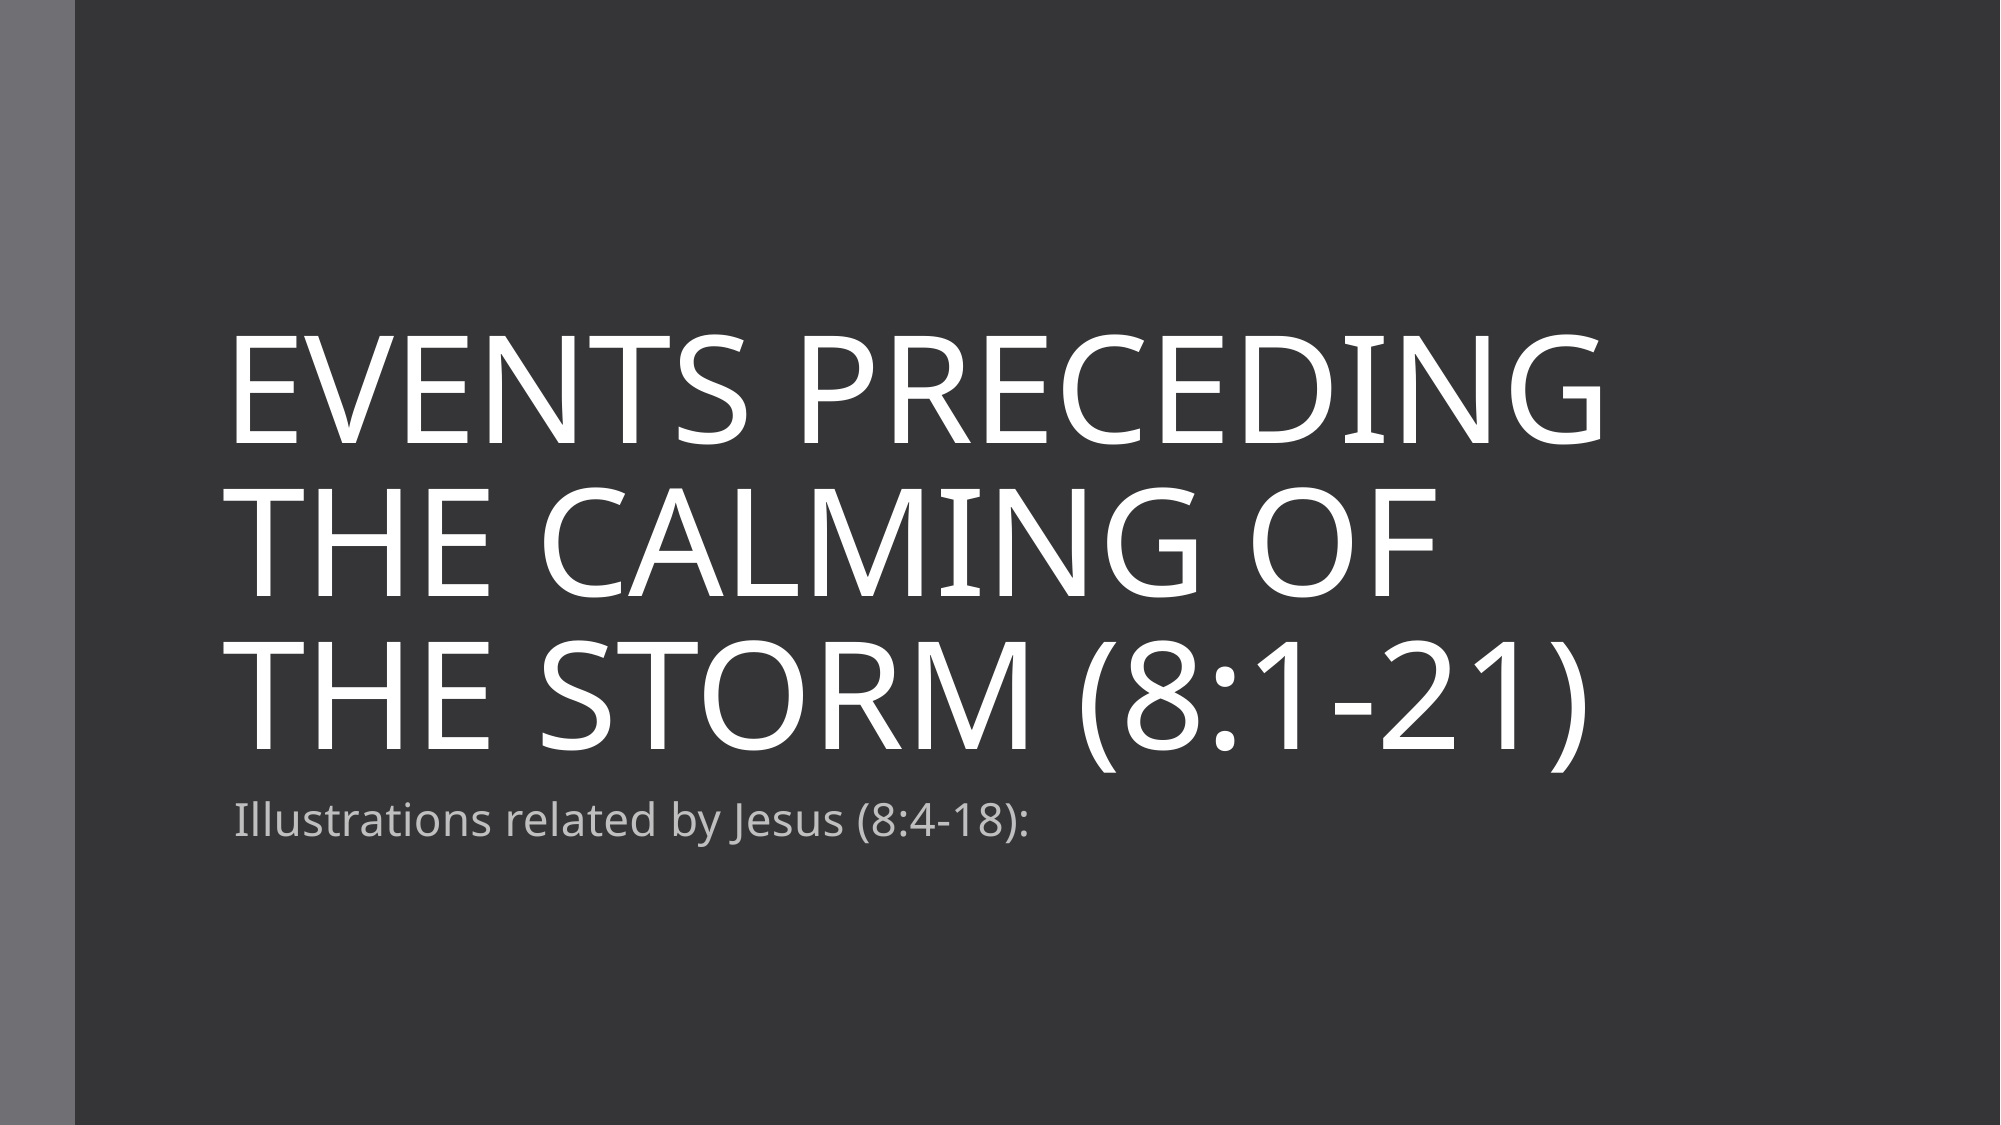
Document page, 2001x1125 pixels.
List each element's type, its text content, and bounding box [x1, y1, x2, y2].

subtitle Illustrations related by Jesus (8:4-18): [206, 787, 1752, 1066]
title EVENTS PRECEDING THE CALMING OF THE STORM (8:1-21) [206, 124, 1752, 787]
